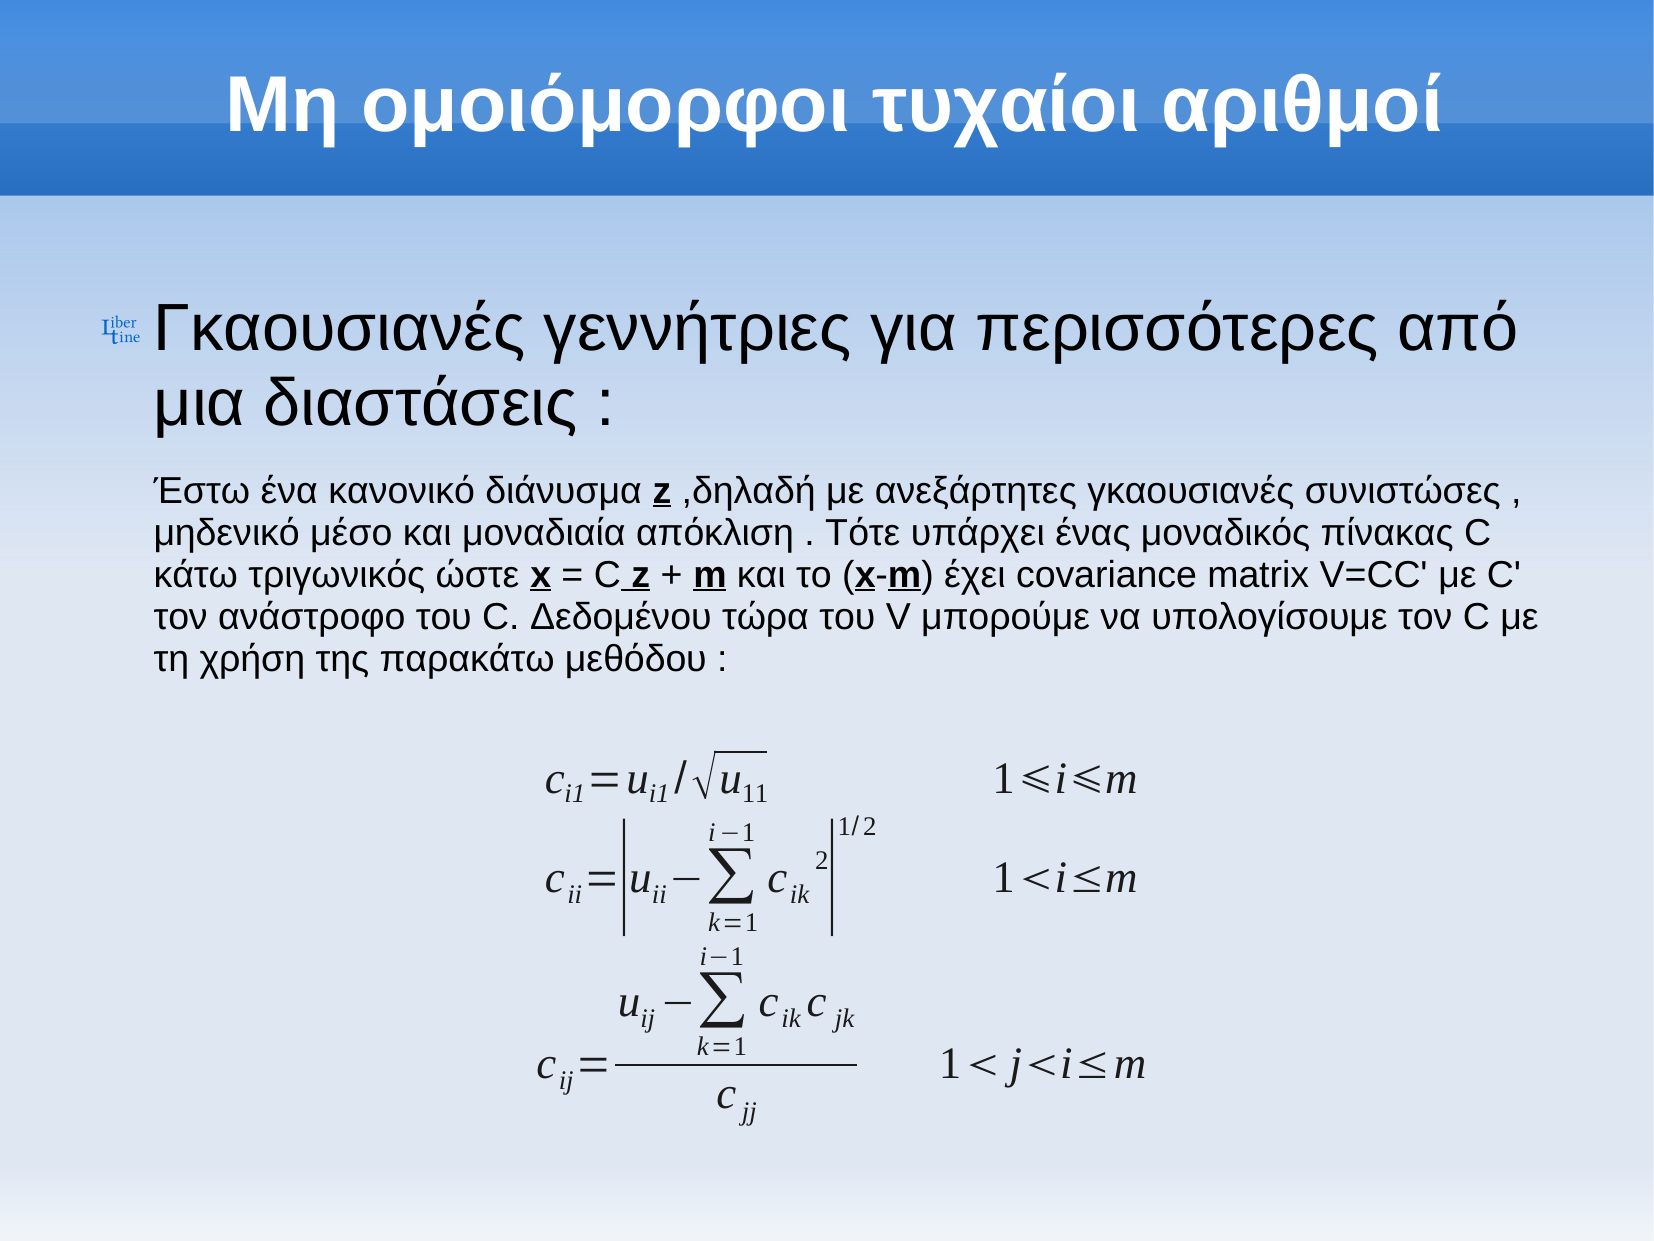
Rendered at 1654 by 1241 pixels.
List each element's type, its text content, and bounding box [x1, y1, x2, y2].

list Γκαουσιανές γεννήτριες για περισσότερες από μια διαστάσεις : Έστω ένα κανονικό διάνυσμα z ,δηλαδή με ανεξάρτητες γκαουσιανές συνιστώσες , μηδενικό μέσο και μοναδιαία απόκλιση . Τότε υπάρχει ένας μοναδικός πίνακας C κάτω τριγωνικός ώστε x = C z + m και το (x-m) έχει covariance matrix V=CC' με C' τον ανάστροφο του C. Δεδομένου τώρα του V μπορούμε να υπολογίσουμε τον C με τη χρήση της παρακάτω μεθόδου : [82, 290, 1571, 1094]
chart [525, 748, 1157, 1126]
picture [0, 0, 1654, 1241]
title Μη ομοιόμορφοι τυχαίοι αριθμοί [76, 7, 1565, 200]
